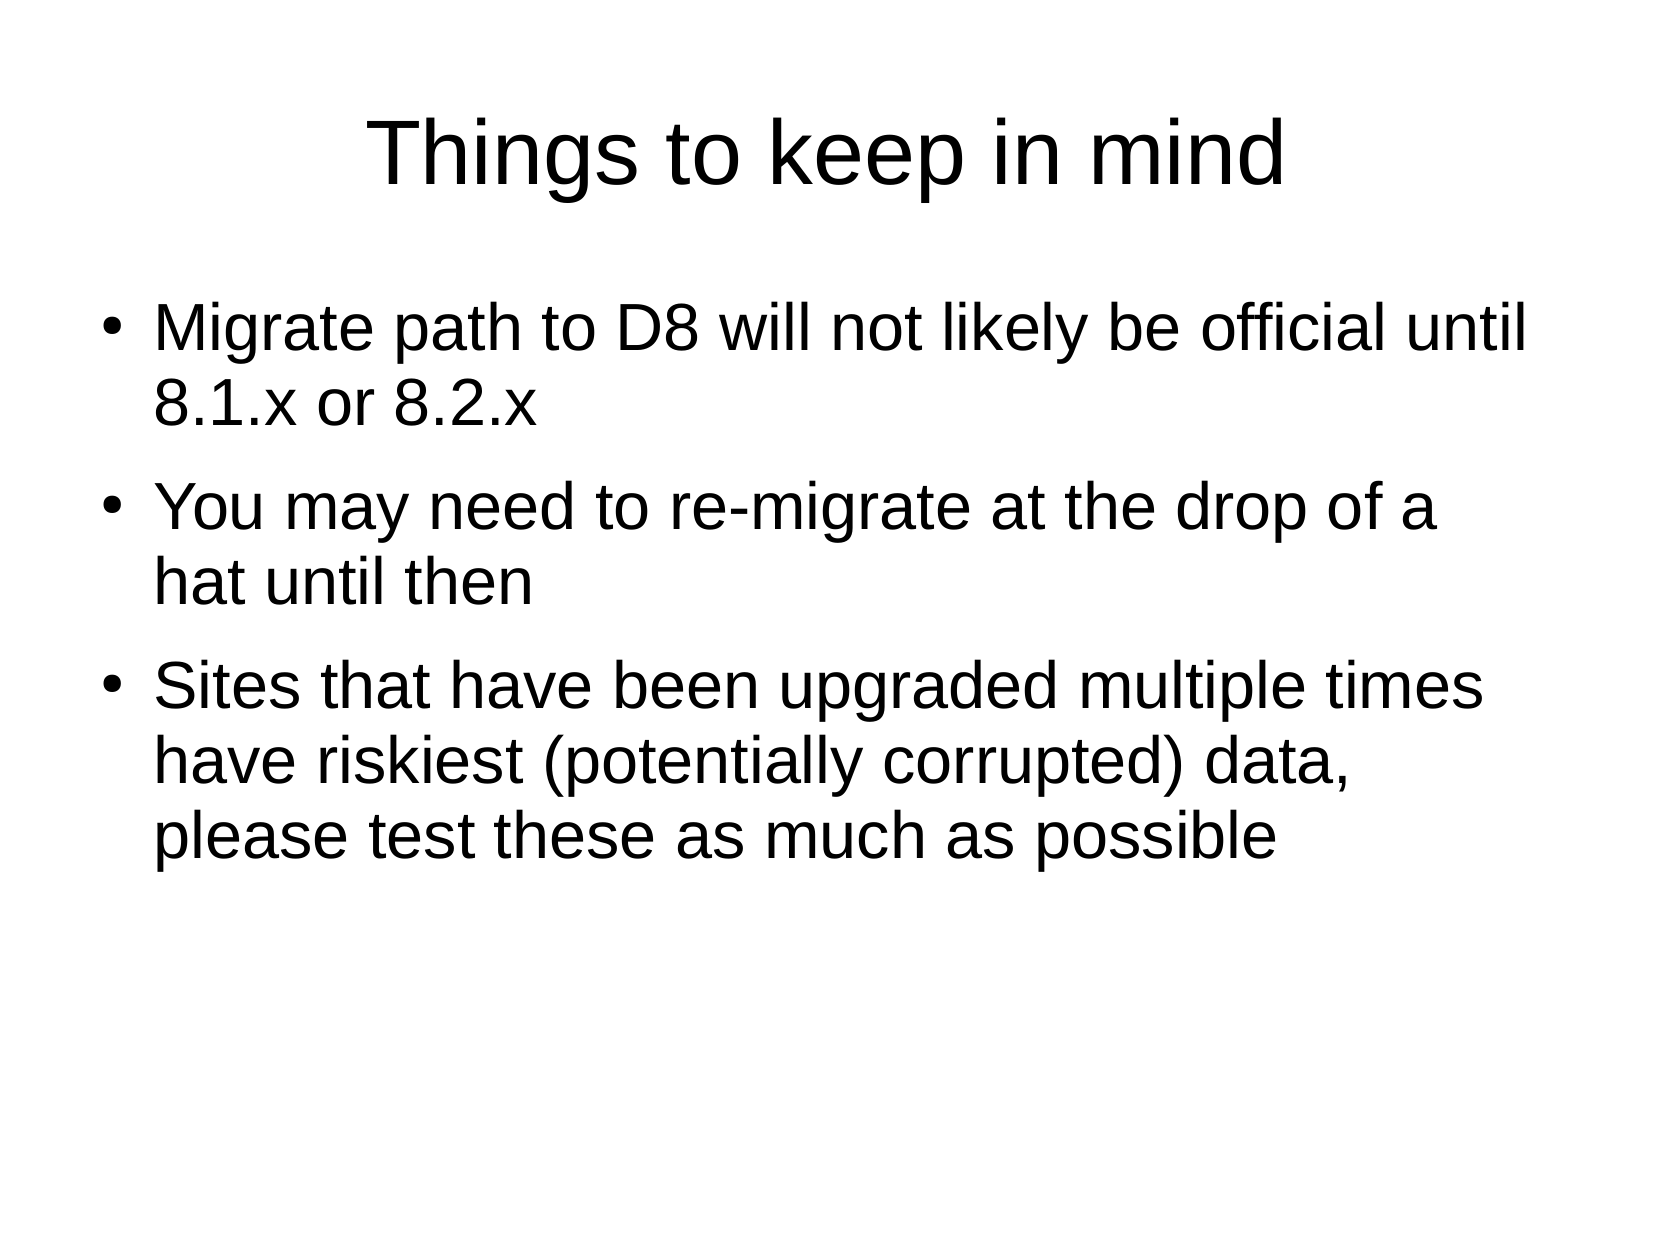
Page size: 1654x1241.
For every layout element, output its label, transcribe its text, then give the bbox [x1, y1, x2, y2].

list Migrate path to D8 will not likely be official until 8.1.x or 8.2.x You may need to re-migrate at the drop of a hat until then Sites that have been upgraded multiple times have riskiest (potentially corrupted) data, please test these as much as possible [82, 290, 1538, 1010]
title Things to keep in mind [82, 49, 1571, 257]
